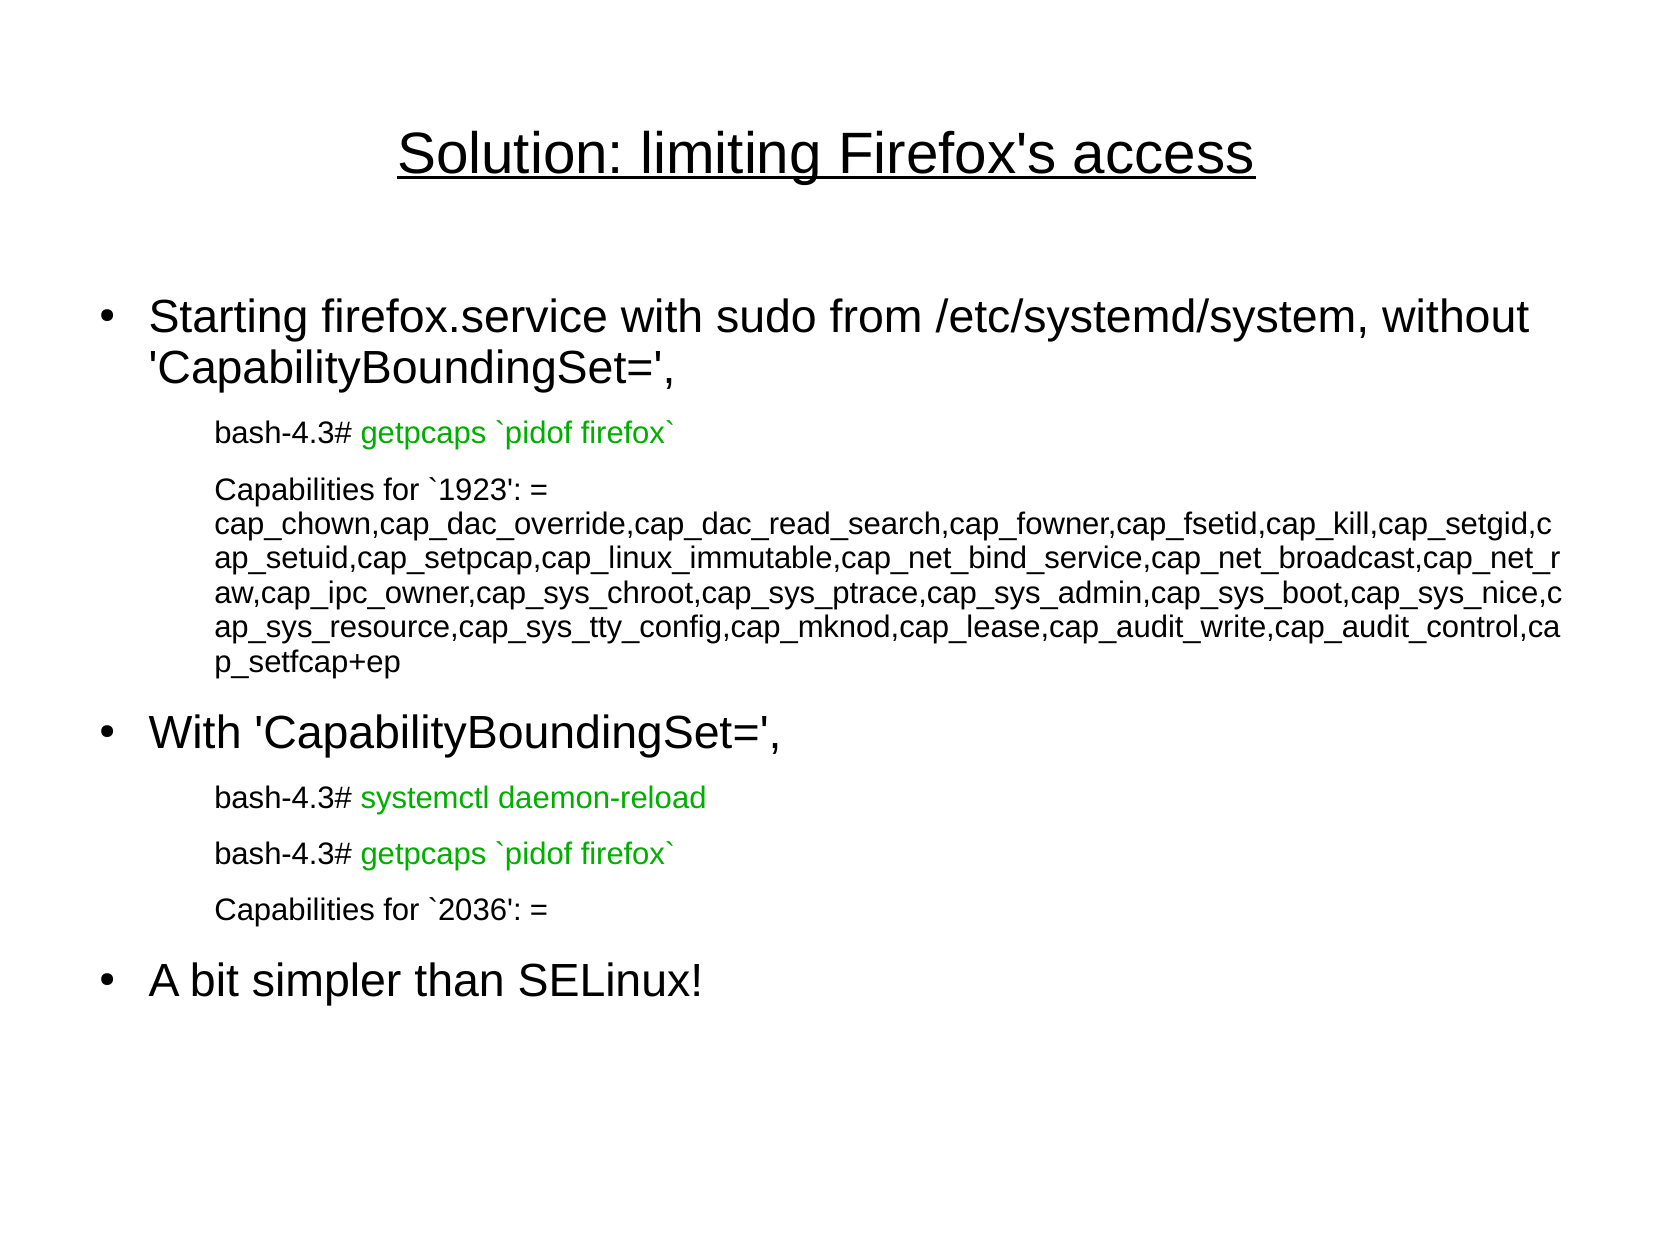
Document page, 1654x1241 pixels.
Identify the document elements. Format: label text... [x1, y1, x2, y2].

list Starting firefox.service with sudo from /etc/systemd/system, without 'CapabilityBoundingSet=', bash-4.3# getpcaps `pidof firefox` Capabilities for `1923': = cap_chown,cap_dac_override,cap_dac_read_search,cap_fowner,cap_fsetid,cap_kill,cap_setgid,cap_setuid,cap_setpcap,cap_linux_immutable,cap_net_bind_service,cap_net_broadcast,cap_net_raw,cap_ipc_owner,cap_sys_chroot,cap_sys_ptrace,cap_sys_admin,cap_sys_boot,cap_sys_nice,cap_sys_resource,cap_sys_tty_config,cap_mknod,cap_lease,cap_audit_write,cap_audit_control,cap_setfcap+ep With 'CapabilityBoundingSet=', bash-4.3# systemctl daemon-reload bash-4.3# getpcaps `pidof firefox` Capabilities for `2036': = A bit simpler than SELinux! [82, 290, 1571, 1010]
title Solution: limiting Firefox's access [82, 49, 1571, 257]
